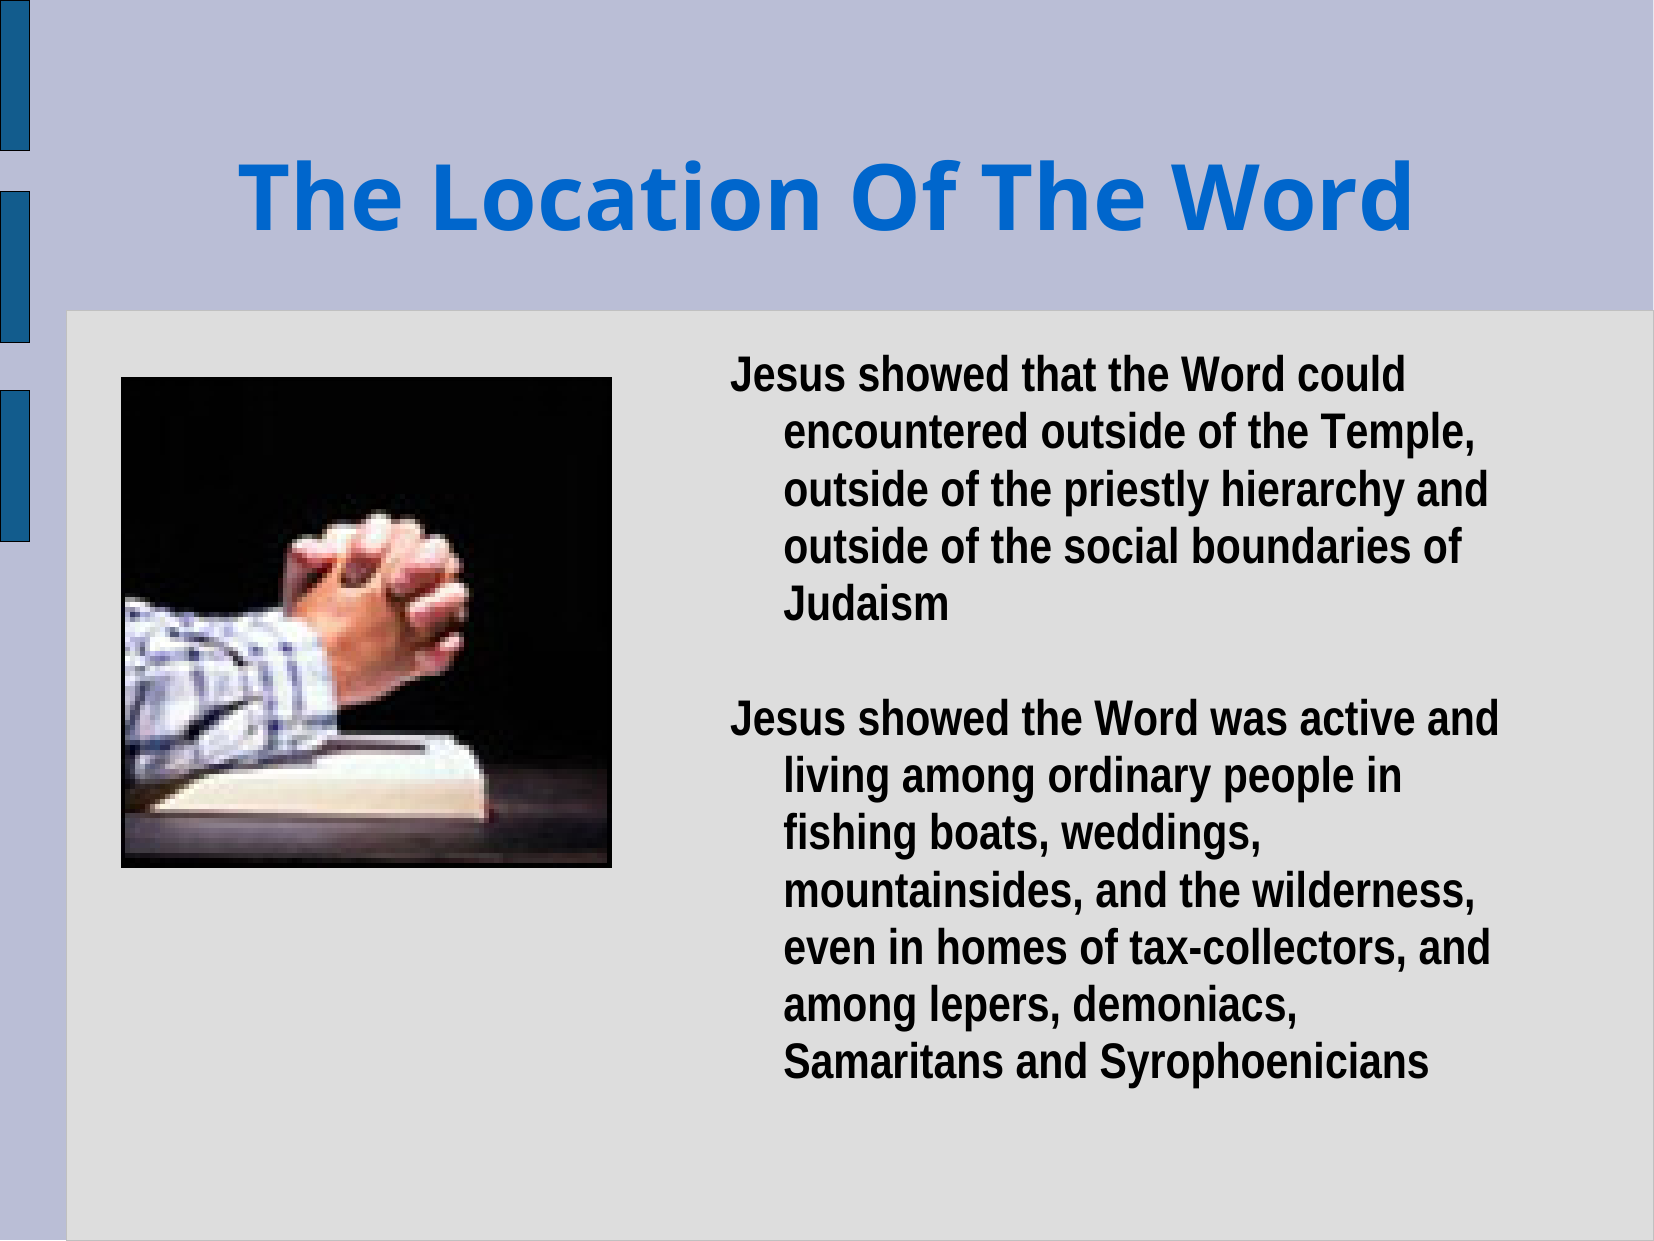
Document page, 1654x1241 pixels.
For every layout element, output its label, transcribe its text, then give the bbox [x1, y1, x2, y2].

title The Location Of The Word [121, 91, 1534, 299]
list Jesus showed that the Word could encountered outside of the Temple, outside of the priestly hierarchy and outside of the social boundaries of Judaism Jesus showed the Word was active and living among ordinary people in fishing boats, weddings, mountainsides, and the wilderness, even in homes of tax-collectors, and among lepers, demoniacs, Samaritans and Syrophoenicians [712, 344, 1535, 1127]
picture [121, 377, 612, 868]
